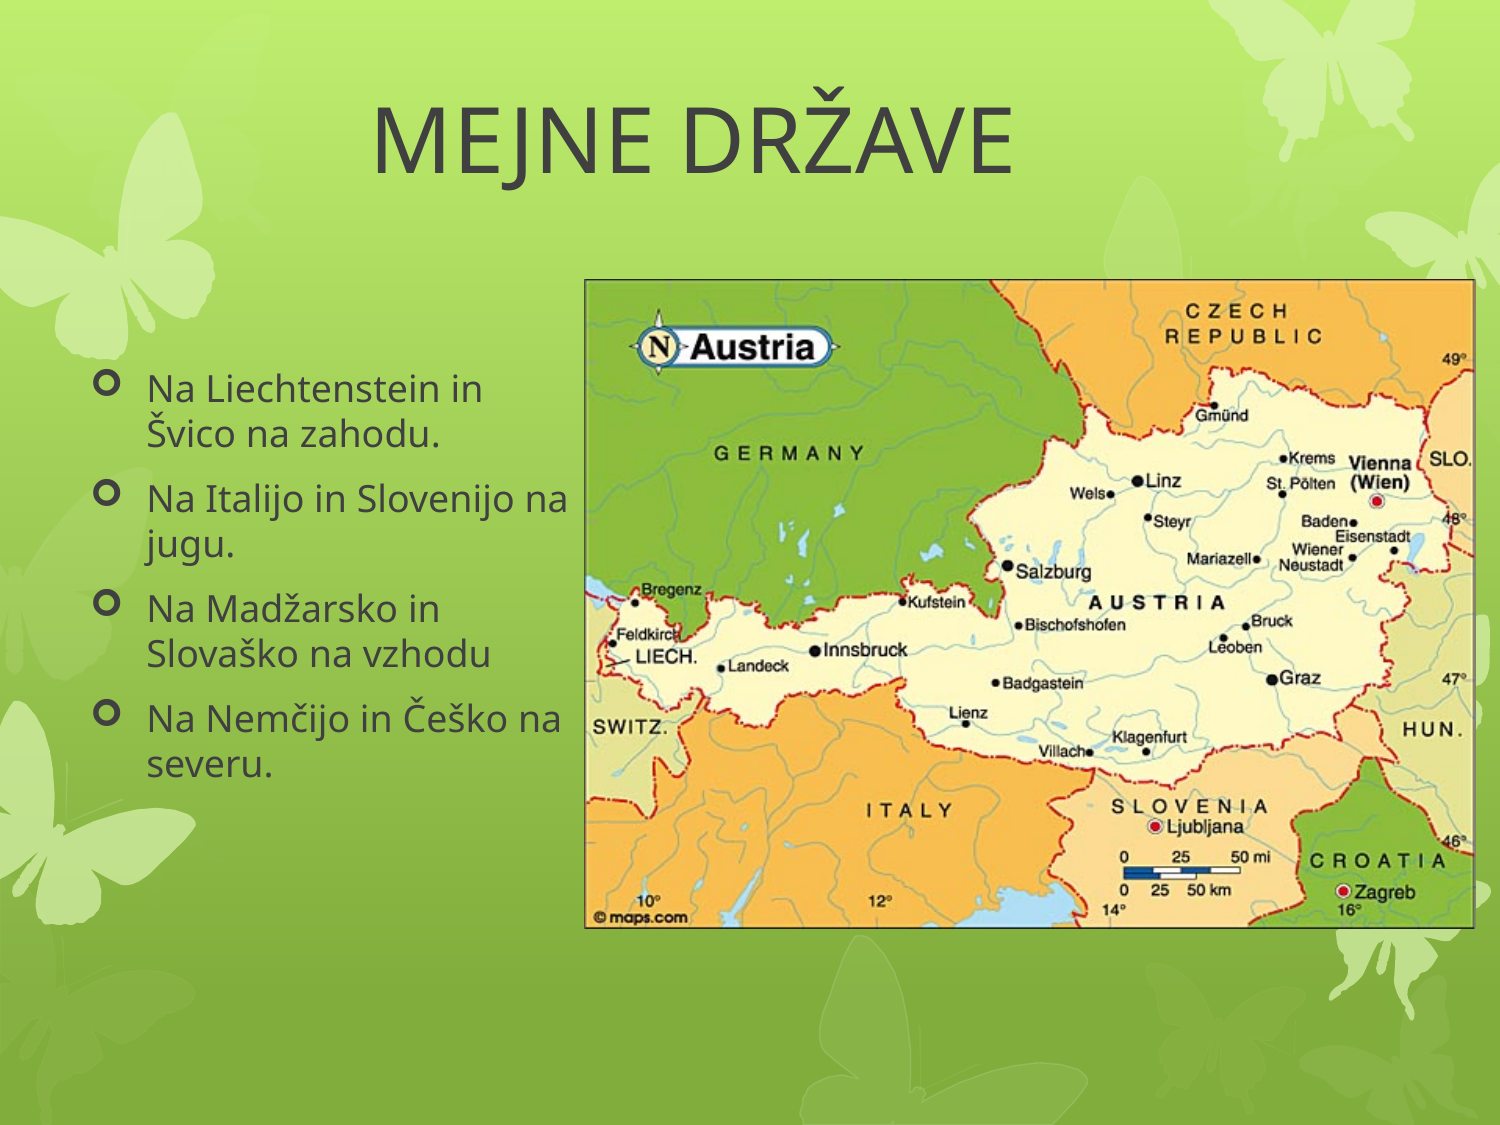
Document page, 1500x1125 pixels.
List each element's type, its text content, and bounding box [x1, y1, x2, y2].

title MEJNE DRŽAVE [354, 42, 1500, 231]
list Na Liechtenstein in Švico na zahodu. Na Italijo in Slovenijo na jugu. Na Madžarsko in Slovaško na vzhodu Na Nemčijo in Češko na severu. [75, 262, 585, 953]
picture [584, 279, 1476, 929]
